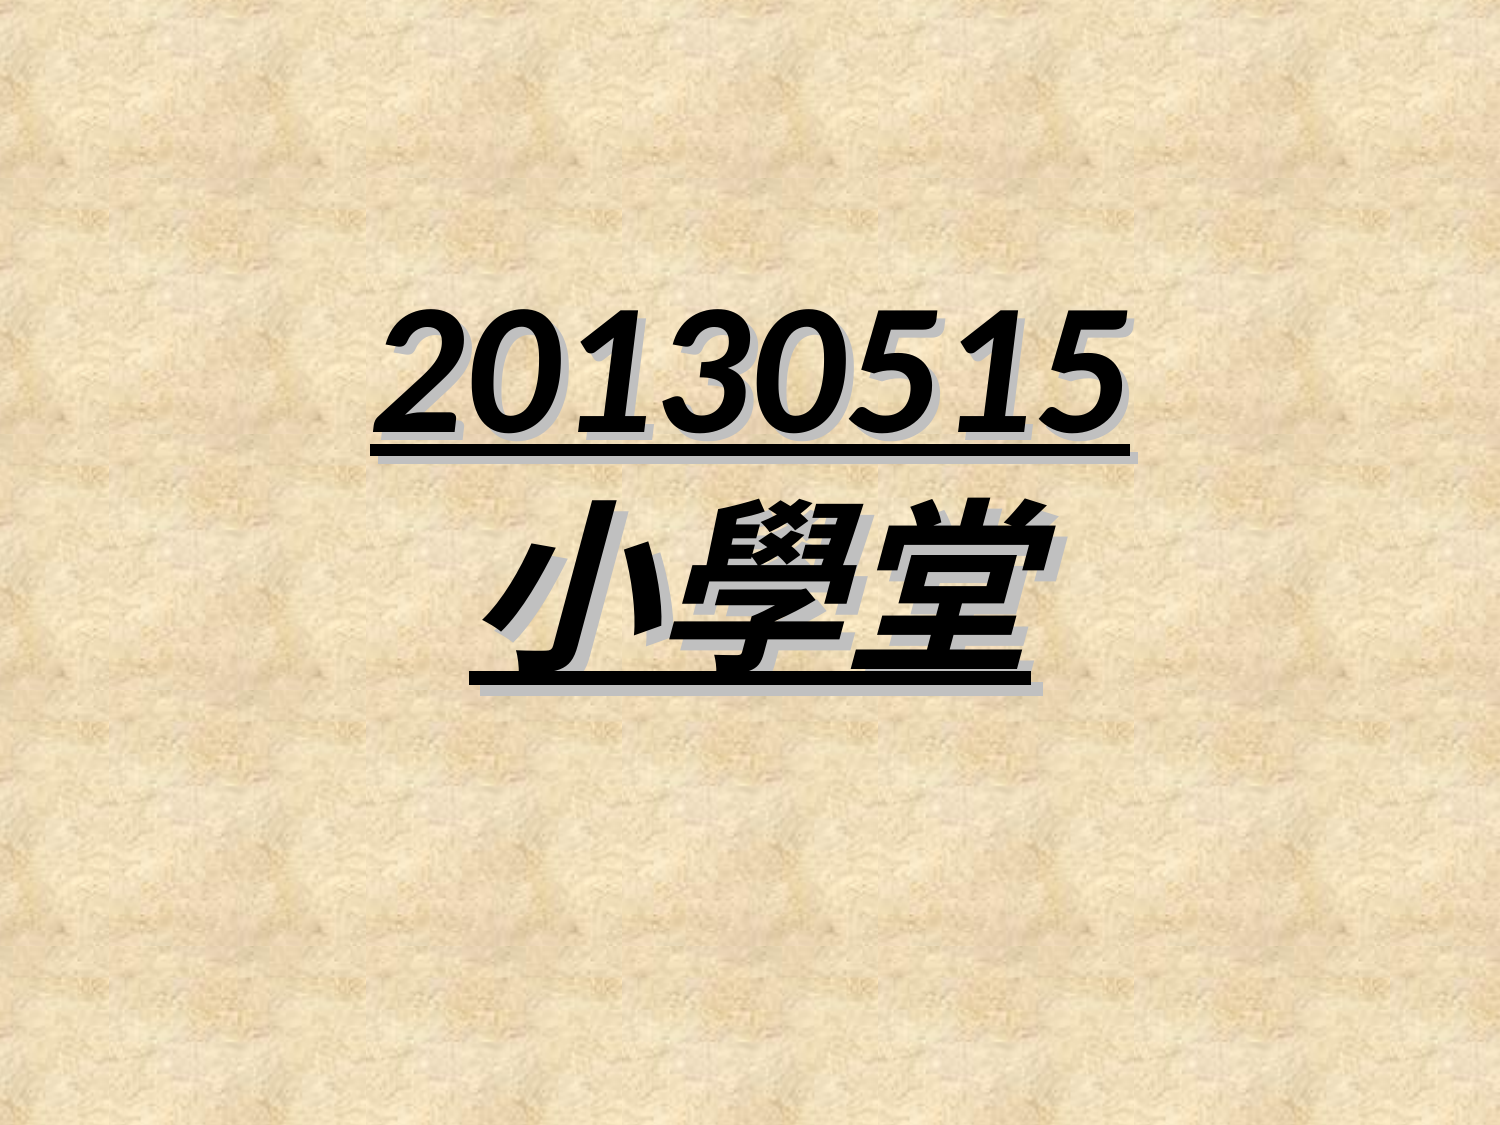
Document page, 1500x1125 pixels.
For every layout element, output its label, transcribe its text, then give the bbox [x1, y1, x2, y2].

picture [0, 0, 1500, 1125]
title 20130515 小學堂 [112, 349, 1388, 591]
